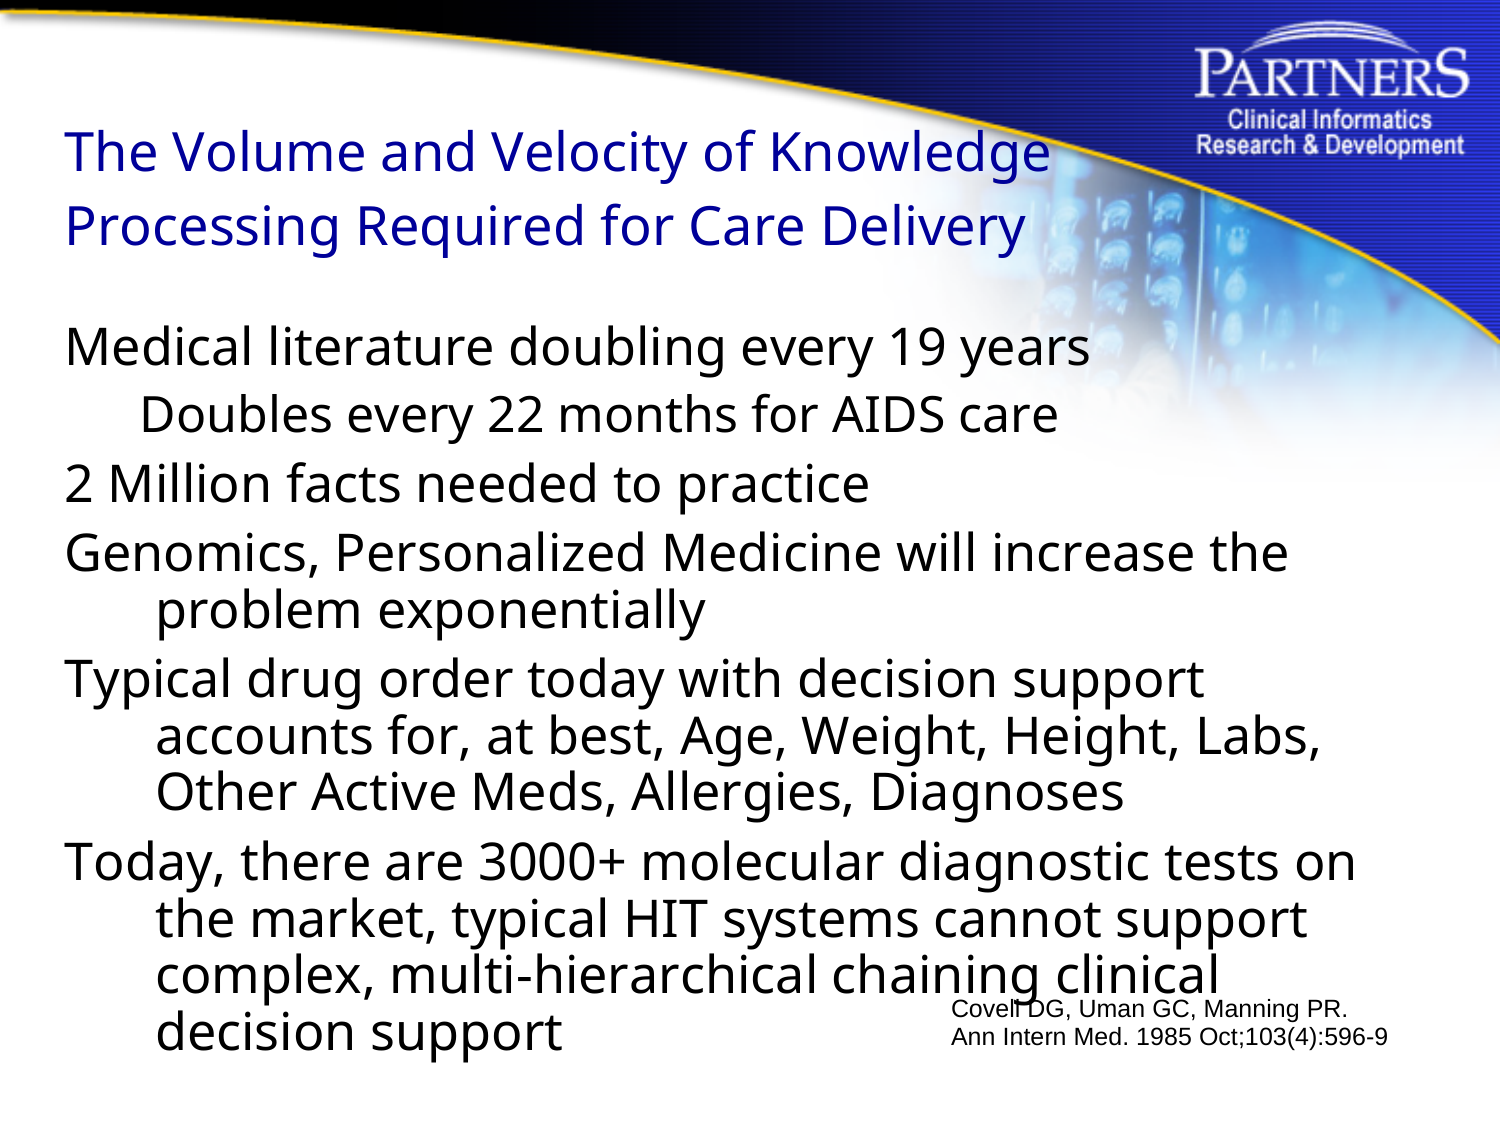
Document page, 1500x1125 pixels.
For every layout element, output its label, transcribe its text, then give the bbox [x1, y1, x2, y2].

text_box Covell DG, Uman GC, Manning PR. Ann Intern Med. 1985 Oct;103(4):596-9 [936, 987, 1412, 1059]
list Medical literature doubling every 19 years Doubles every 22 months for AIDS care 2 Million facts needed to practice Genomics, Personalized Medicine will increase the problem exponentially Typical drug order today with decision support accounts for, at best, Age, Weight, Height, Labs, Other Active Meds, Allergies, Diagnoses Today, there are 3000+ molecular diagnostic tests on the market, typical HIT systems cannot support complex, multi-hierarchical chaining clinical decision support [50, 312, 1388, 1053]
title The Volume and Velocity of Knowledge Processing Required for Care Delivery [49, 99, 1138, 276]
